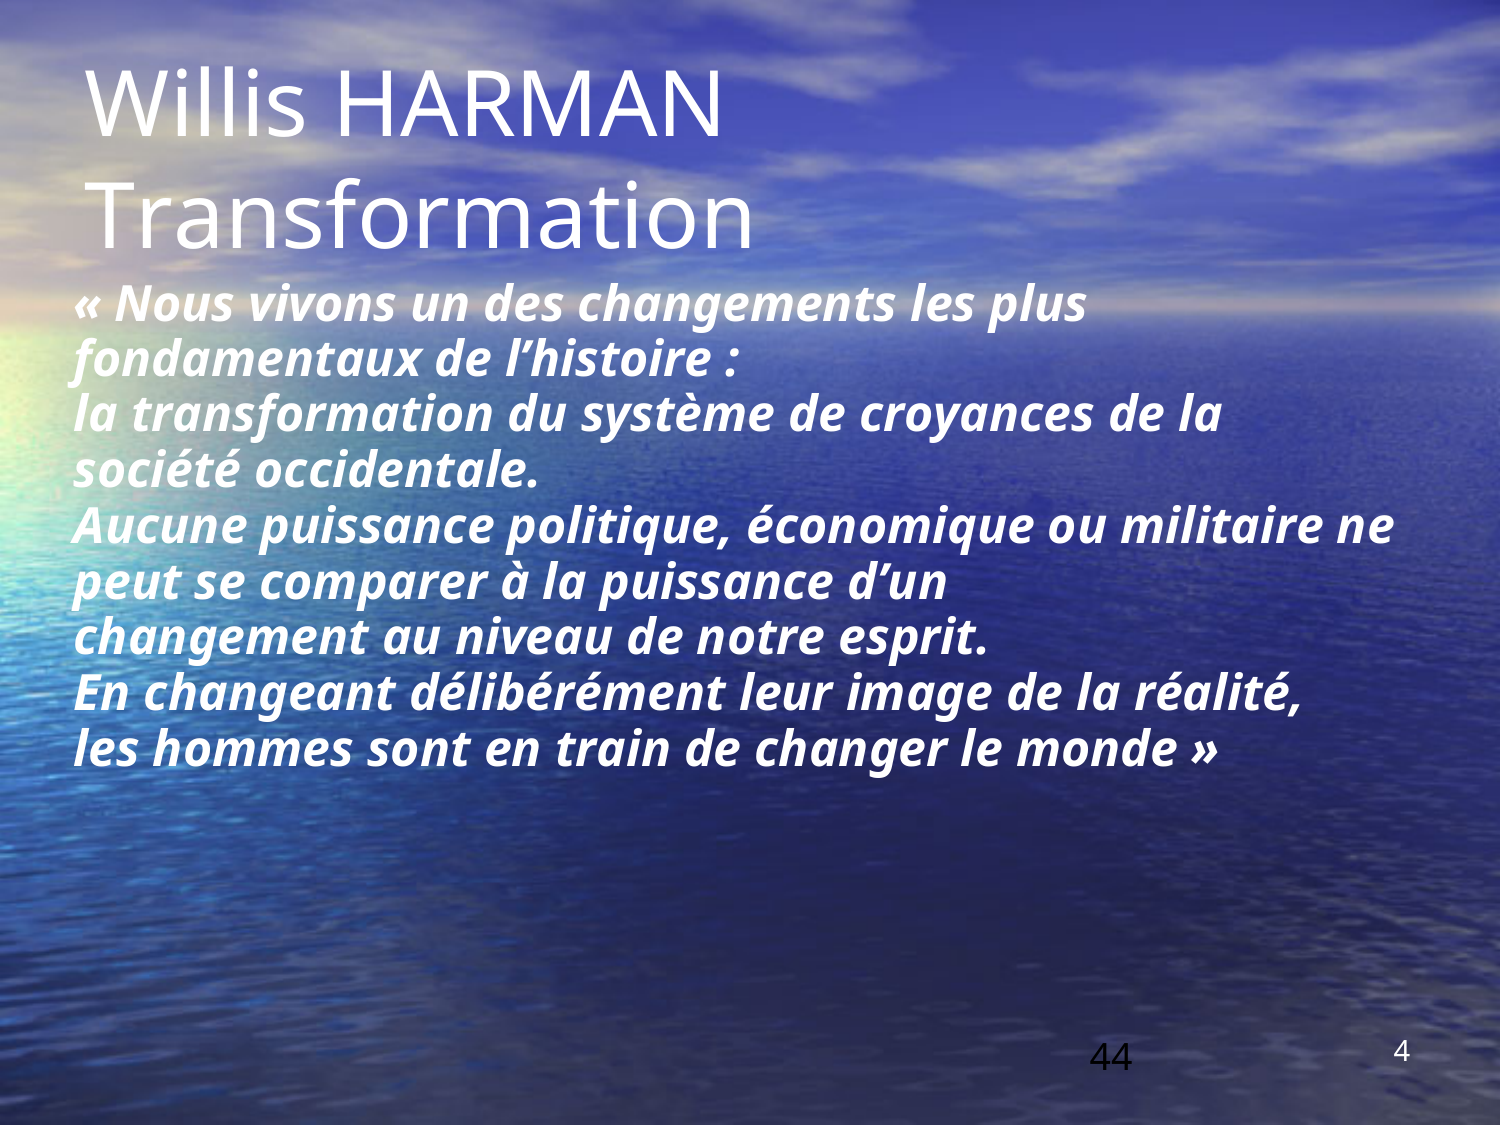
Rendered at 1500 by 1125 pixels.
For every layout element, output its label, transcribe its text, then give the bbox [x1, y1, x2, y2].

text_box « Nous vivons un des changements les plus fondamentaux de l’histoire : la transformation du système de croyances de la société occidentale. Aucune puissance politique, économique ou militaire ne peut se comparer à la puissance d’un changement au niveau de notre esprit. En changeant délibérément leur image de la réalité, les hommes sont en train de changer le monde » [59, 265, 1420, 876]
picture [0, 0, 1500, 1125]
text_box Willis HARMAN Transformation [70, 35, 1421, 263]
text_box <numéro><numéro> [1074, 1024, 1425, 1103]
